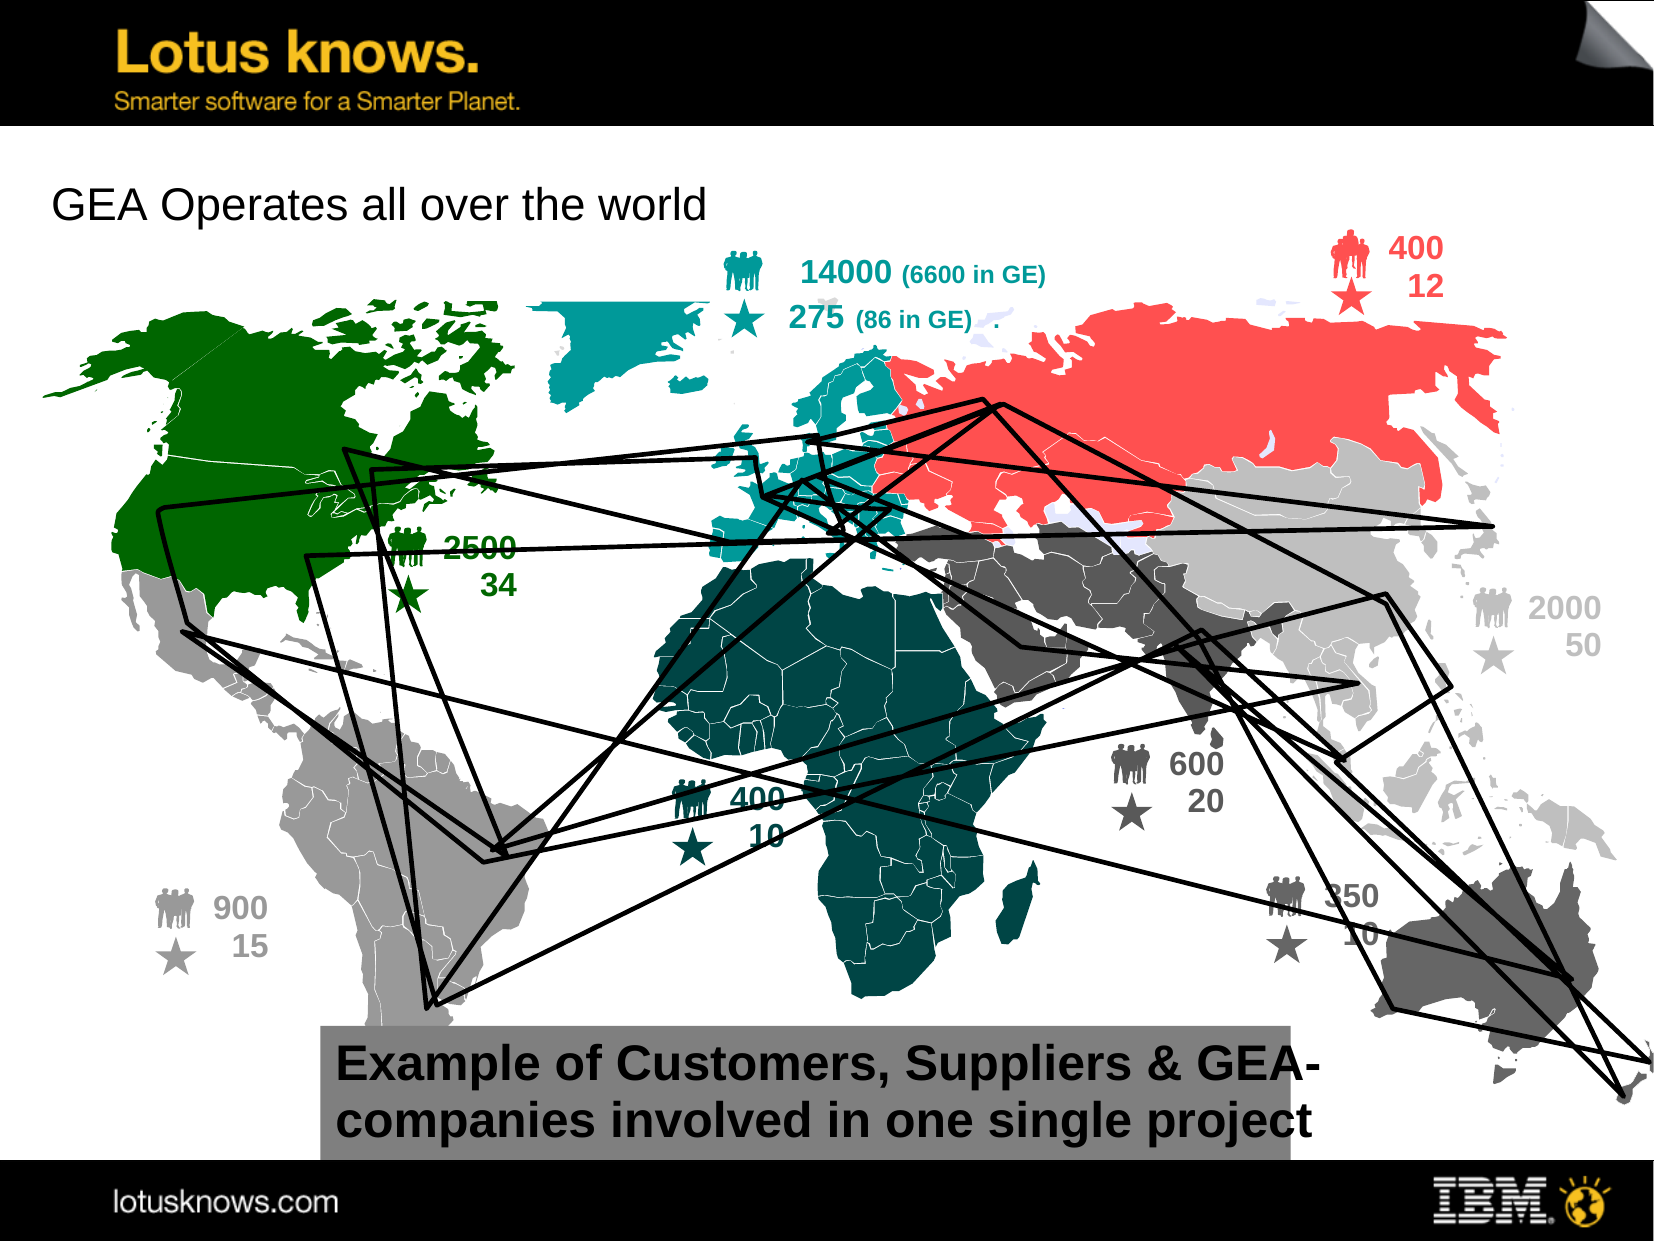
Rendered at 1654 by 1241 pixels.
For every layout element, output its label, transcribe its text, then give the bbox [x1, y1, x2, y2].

text_box [471, 475, 497, 482]
text_box [715, 447, 735, 456]
text_box [384, 391, 495, 465]
text_box [872, 509, 954, 536]
text_box [733, 460, 755, 477]
text_box [427, 984, 431, 1000]
text_box [1306, 759, 1365, 823]
text_box [554, 346, 565, 356]
text_box [1369, 656, 1379, 669]
text_box [938, 414, 1040, 468]
text_box [810, 479, 827, 495]
text_box [1472, 587, 1512, 629]
text_box [1475, 508, 1492, 523]
text_box [1186, 645, 1208, 664]
text_box 350 10 [1323, 920, 1367, 966]
text_box [408, 555, 418, 567]
text_box [997, 407, 1141, 480]
text_box 350 10 [1354, 928, 1380, 966]
text_box [447, 993, 469, 1006]
text_box [999, 690, 1047, 708]
text_box [1454, 529, 1500, 560]
text_box 14000 (6600 in GE) 275 (86 in GE) . [591, 252, 1047, 353]
text_box [325, 319, 378, 345]
text_box [1442, 841, 1460, 847]
text_box [400, 368, 424, 384]
text_box [355, 712, 400, 779]
text_box [1488, 774, 1498, 789]
text_box [1175, 490, 1421, 529]
text_box [1425, 619, 1434, 640]
text_box [439, 488, 446, 495]
text_box [870, 502, 883, 506]
text_box [375, 471, 429, 481]
text_box [1111, 792, 1153, 831]
text_box [944, 583, 1089, 651]
text_box [1057, 476, 1235, 531]
text_box [1615, 1070, 1647, 1106]
text_box [435, 320, 515, 396]
text_box [711, 481, 778, 539]
text_box [679, 567, 735, 618]
text_box [1455, 693, 1464, 701]
text_box [1285, 301, 1301, 305]
text_box [387, 589, 404, 614]
text_box [387, 526, 427, 550]
text_box 900 15 [212, 889, 269, 978]
text_box [1370, 994, 1396, 1019]
text_box [865, 754, 1030, 827]
text_box 400 10 [729, 780, 786, 805]
text_box [733, 424, 754, 441]
text_box [1497, 964, 1577, 1026]
text_box [1171, 686, 1213, 715]
text_box [817, 803, 985, 1000]
text_box [995, 860, 1041, 945]
text_box [1420, 426, 1468, 477]
text_box [311, 307, 352, 327]
text_box [803, 705, 1003, 789]
text_box [1361, 823, 1403, 841]
text_box [806, 795, 845, 815]
text_box [1330, 276, 1373, 316]
text_box [828, 454, 921, 495]
text_box [199, 639, 207, 645]
text_box [401, 731, 498, 844]
text_box [708, 546, 751, 563]
text_box [506, 817, 549, 843]
text_box [1494, 476, 1500, 484]
text_box [1451, 563, 1466, 578]
text_box [1266, 876, 1306, 908]
text_box [895, 537, 1189, 654]
text_box [1163, 652, 1188, 662]
text_box [525, 301, 681, 414]
text_box [1266, 924, 1308, 964]
text_box [438, 876, 530, 1000]
text_box [1304, 680, 1338, 690]
text_box [1190, 717, 1209, 735]
text_box [839, 784, 880, 797]
text_box [339, 659, 364, 670]
text_box [1529, 861, 1599, 996]
text_box [1330, 229, 1370, 279]
text_box [1472, 635, 1515, 675]
text_box [830, 485, 868, 505]
text_box [653, 619, 699, 676]
text_box [1391, 607, 1408, 633]
text_box [365, 299, 397, 314]
text_box [660, 579, 1082, 760]
text_box [1309, 753, 1347, 785]
text_box [1060, 623, 1067, 631]
text_box [419, 555, 423, 567]
text_box [1260, 532, 1421, 624]
text_box [467, 482, 479, 487]
text_box [1256, 298, 1277, 307]
text_box [398, 556, 407, 568]
text_box [1287, 911, 1296, 917]
text_box [407, 792, 500, 859]
text_box [480, 485, 499, 494]
text_box [42, 311, 454, 1025]
text_box [508, 838, 544, 854]
text_box [928, 713, 1047, 768]
text_box [450, 488, 456, 497]
text_box [711, 461, 731, 469]
text_box 2500 34 [442, 528, 518, 549]
text_box [763, 439, 821, 492]
text_box 2500 34 [442, 553, 518, 618]
text_box [1643, 1039, 1654, 1074]
picture [0, 1160, 1654, 1241]
text_box [384, 343, 394, 349]
text_box [409, 807, 532, 990]
text_box [826, 438, 837, 442]
text_box [155, 888, 195, 929]
text_box [374, 778, 414, 915]
text_box [1437, 848, 1445, 856]
text_box [1289, 679, 1297, 684]
text_box 400 10 [729, 837, 786, 869]
text_box [1205, 642, 1233, 667]
text_box [403, 574, 430, 614]
text_box [1453, 708, 1463, 716]
text_box [1165, 665, 1214, 697]
text_box [855, 511, 881, 525]
text_box [1493, 1064, 1516, 1085]
text_box [391, 318, 416, 332]
text_box [1465, 481, 1491, 505]
text_box [652, 558, 814, 704]
text_box [1382, 741, 1441, 814]
text_box 600 20 [1168, 744, 1225, 834]
text_box [1511, 789, 1617, 861]
picture [0, 0, 1654, 126]
text_box [769, 510, 800, 532]
text_box [788, 502, 828, 523]
text_box [1218, 600, 1398, 755]
text_box [791, 302, 1508, 515]
text_box [870, 550, 877, 560]
text_box 2000 50 [1527, 589, 1603, 678]
text_box [667, 375, 709, 394]
text_box [413, 301, 429, 311]
text_box [1462, 844, 1484, 856]
text_box [475, 323, 487, 328]
text_box [1277, 909, 1284, 917]
text_box [155, 936, 197, 976]
text_box [308, 668, 318, 673]
text_box [1516, 866, 1533, 888]
text_box [859, 402, 986, 448]
text_box [671, 827, 714, 866]
text_box [1209, 727, 1224, 744]
text_box [809, 522, 827, 532]
text_box [486, 795, 530, 837]
text_box [1219, 671, 1228, 678]
text_box [1428, 715, 1438, 734]
text_box [1180, 638, 1195, 645]
text_box [895, 418, 976, 454]
text_box [881, 567, 894, 572]
text_box [314, 706, 360, 751]
text_box [443, 301, 499, 318]
text_box [779, 489, 792, 495]
text_box 400 12 [1388, 229, 1445, 318]
text_box [1363, 797, 1370, 804]
text_box Example of Customers, Suppliers & GEA- companies involved in one single project [320, 1025, 1291, 1160]
text_box [1395, 915, 1475, 952]
text_box [1278, 310, 1286, 317]
text_box [1112, 534, 1363, 636]
text_box [825, 552, 834, 558]
text_box 400 10 [729, 803, 786, 858]
text_box [1494, 806, 1508, 811]
text_box [739, 445, 769, 474]
text_box 350 10 [1327, 877, 1380, 928]
text_box [1439, 663, 1450, 677]
text_box [1380, 937, 1553, 1038]
text_box [390, 556, 396, 566]
text_box [823, 449, 868, 469]
text_box [1111, 743, 1150, 785]
text_box [280, 633, 333, 660]
text_box [1435, 673, 1447, 690]
text_box [266, 682, 275, 690]
text_box [674, 789, 711, 819]
text_box [881, 460, 1098, 534]
text_box [1268, 907, 1274, 916]
text_box [161, 489, 373, 635]
text_box [1407, 531, 1438, 559]
text_box [1458, 722, 1484, 748]
text_box [349, 453, 400, 483]
text_box [1468, 868, 1555, 961]
text_box [376, 480, 448, 527]
text_box [826, 507, 834, 514]
text_box [363, 488, 373, 512]
text_box [1312, 775, 1318, 782]
text_box [370, 766, 401, 791]
text_box [795, 485, 824, 501]
text_box [1443, 891, 1549, 971]
text_box [310, 557, 351, 579]
title GEA Operates all over the world [35, 175, 1607, 292]
text_box 350 10 [1323, 883, 1342, 919]
text_box [1342, 757, 1353, 773]
text_box [930, 567, 938, 572]
text_box [1437, 780, 1469, 823]
text_box [422, 318, 440, 329]
text_box [671, 779, 706, 794]
text_box [1487, 1032, 1541, 1054]
text_box [237, 650, 260, 669]
text_box [848, 521, 862, 533]
